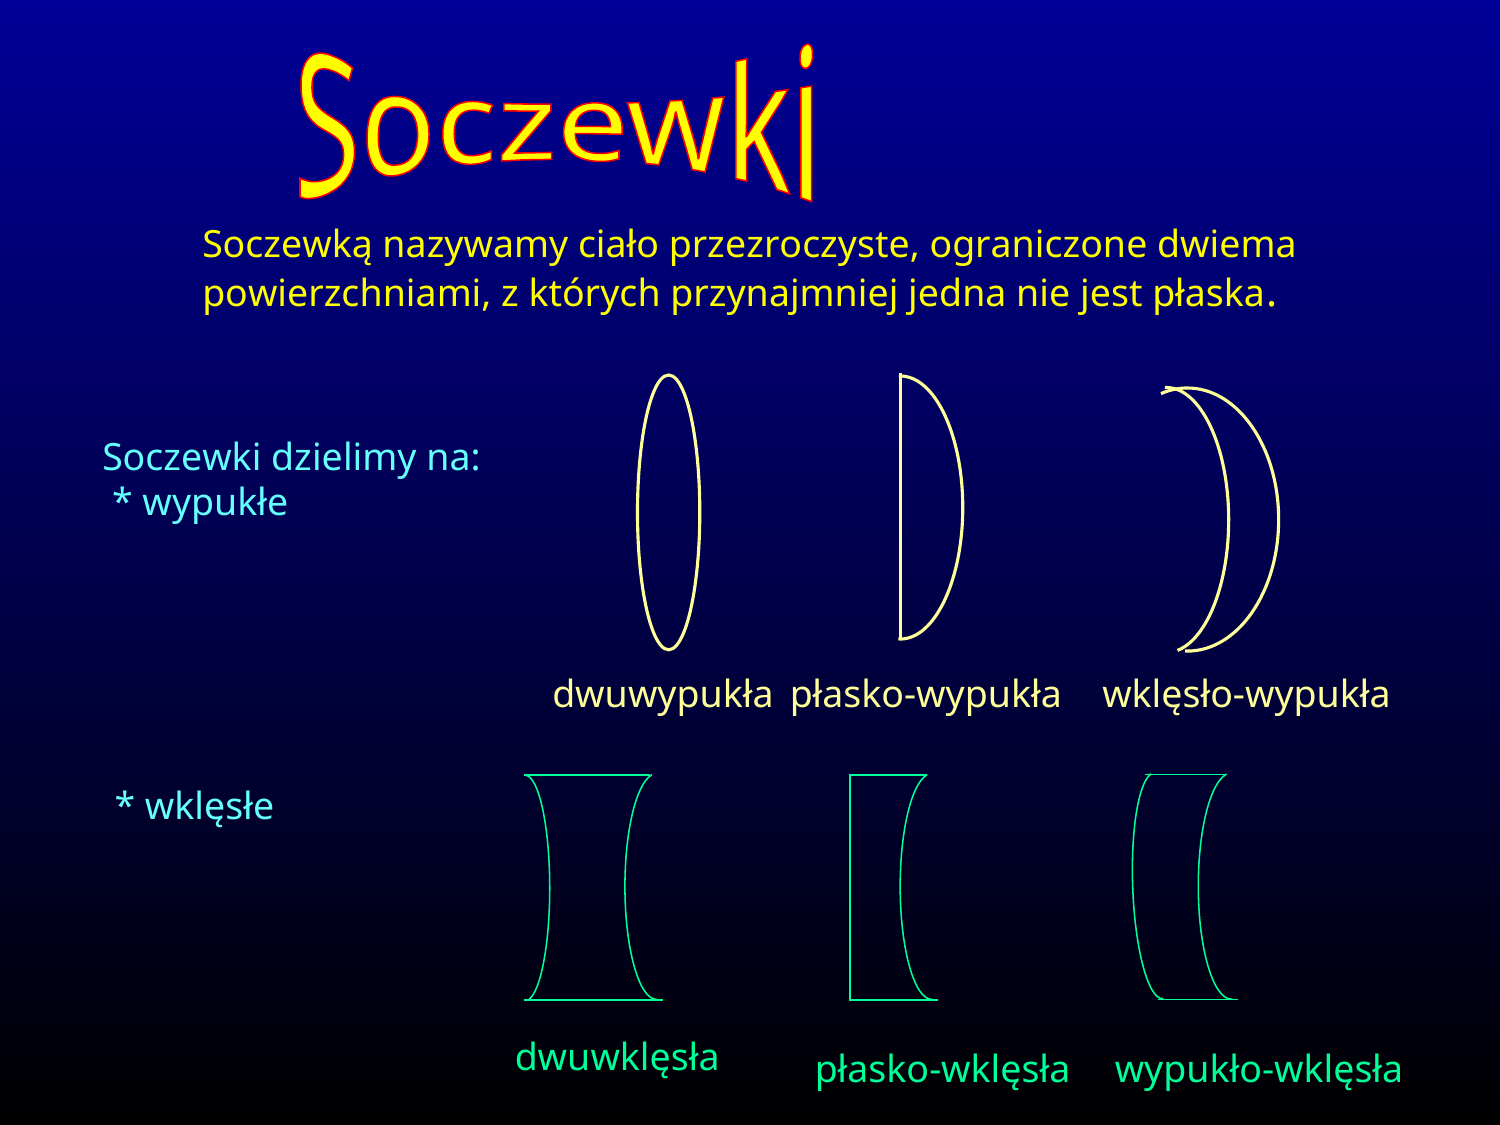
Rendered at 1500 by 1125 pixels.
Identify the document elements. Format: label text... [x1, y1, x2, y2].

text_box Soczewki [735, 58, 790, 194]
text_box Soczewki [300, 53, 355, 199]
text_box * wklęsłe [99, 774, 290, 836]
text_box Soczewki [442, 101, 493, 165]
text_box Soczewki [501, 103, 552, 161]
text_box Soczewki [367, 96, 430, 176]
text_box Soczewki [563, 102, 623, 162]
text_box Soczewki [627, 97, 724, 172]
text_box płasko-wklęsła [799, 1037, 1086, 1098]
text_box Soczewki [800, 44, 813, 69]
text_box wypukło-wklęsła [1100, 1037, 1419, 1098]
text_box Soczewką nazywamy ciało przezroczyste, ograniczone dwiema powierzchniami, z których przynajmniej jedna nie jest płaska. [187, 212, 1351, 323]
text_box dwuwklęsła [499, 1024, 735, 1086]
text_box Soczewki dzielimy na: * wypukłe [87, 424, 496, 531]
text_box płasko-wypukła [774, 662, 1077, 723]
text_box Soczewki [800, 86, 812, 202]
text_box wklęsło-wypukła [1087, 662, 1406, 723]
text_box dwuwypukła [537, 662, 774, 723]
